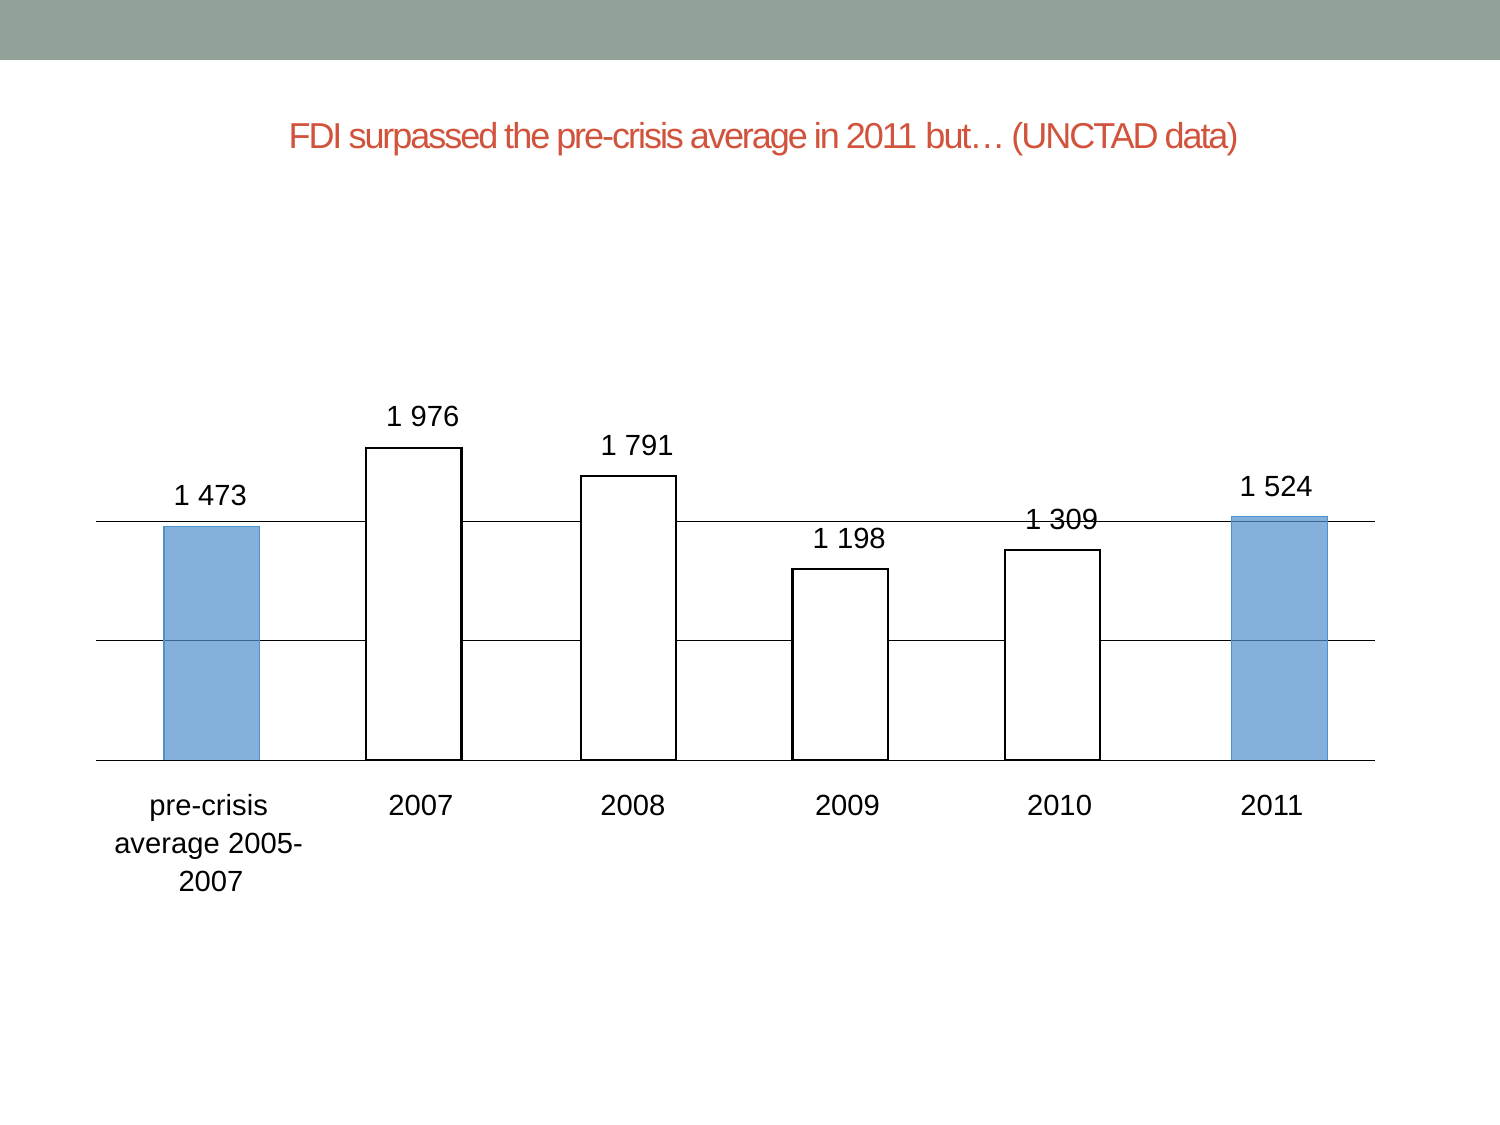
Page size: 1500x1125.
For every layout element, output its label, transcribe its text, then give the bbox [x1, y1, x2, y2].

text_box 2010 [1027, 786, 1093, 822]
text_box 1 309 [1016, 500, 1099, 536]
text_box 1 524 [1231, 466, 1313, 502]
text_box [1004, 550, 1101, 760]
text_box pre-crisis [149, 786, 269, 822]
text_box 2007 [178, 862, 244, 898]
text_box average 2005- [114, 824, 304, 860]
text_box [366, 447, 462, 760]
text_box [580, 476, 676, 760]
text_box 2009 [814, 786, 880, 822]
text_box 2011 [1240, 786, 1304, 822]
title FDI surpassed the pre-crisis average in 2011 but… (UNCTAD data) [88, 19, 1439, 207]
text_box [792, 569, 889, 760]
text_box 1 976 [377, 397, 460, 433]
text_box 1 473 [165, 476, 247, 512]
text_box 2008 [600, 786, 666, 822]
text_box 1 198 [804, 519, 886, 555]
text_box 1 791 [592, 426, 674, 462]
text_box [1231, 516, 1328, 760]
text_box 2007 [388, 786, 454, 822]
text_box [163, 526, 260, 760]
